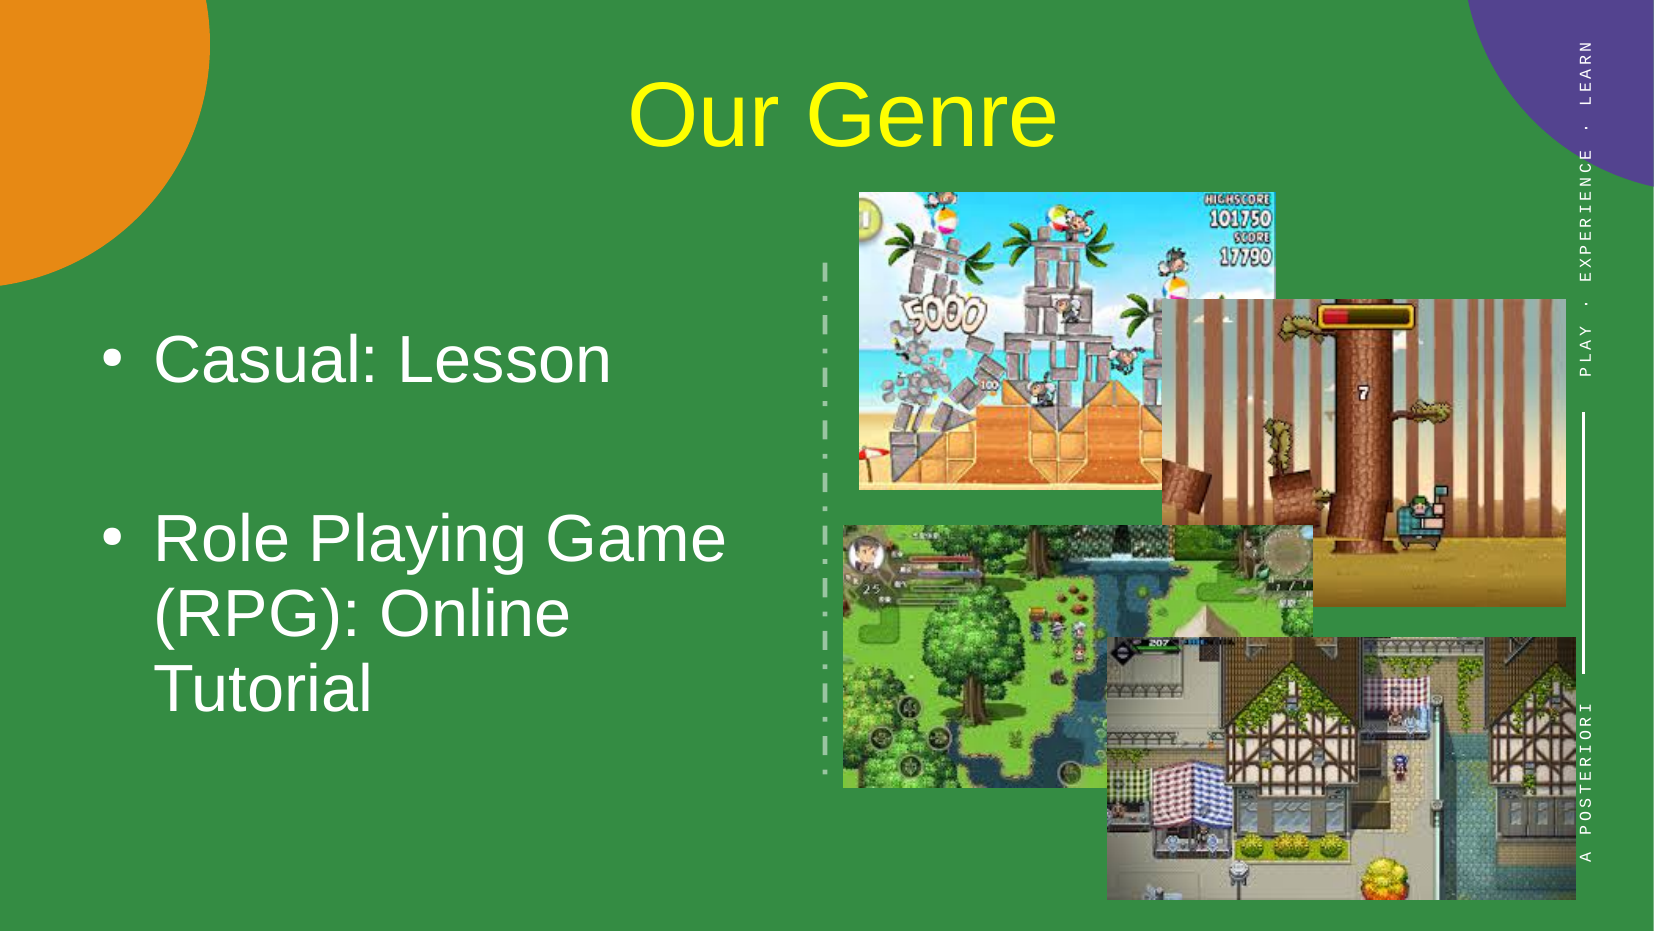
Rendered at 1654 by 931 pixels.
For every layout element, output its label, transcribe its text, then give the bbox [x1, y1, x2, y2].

title Our Genre [187, 37, 1501, 193]
list Casual: Lesson Role Playing Game (RPG): Online Tutorial [82, 217, 788, 758]
picture [843, 192, 1576, 900]
